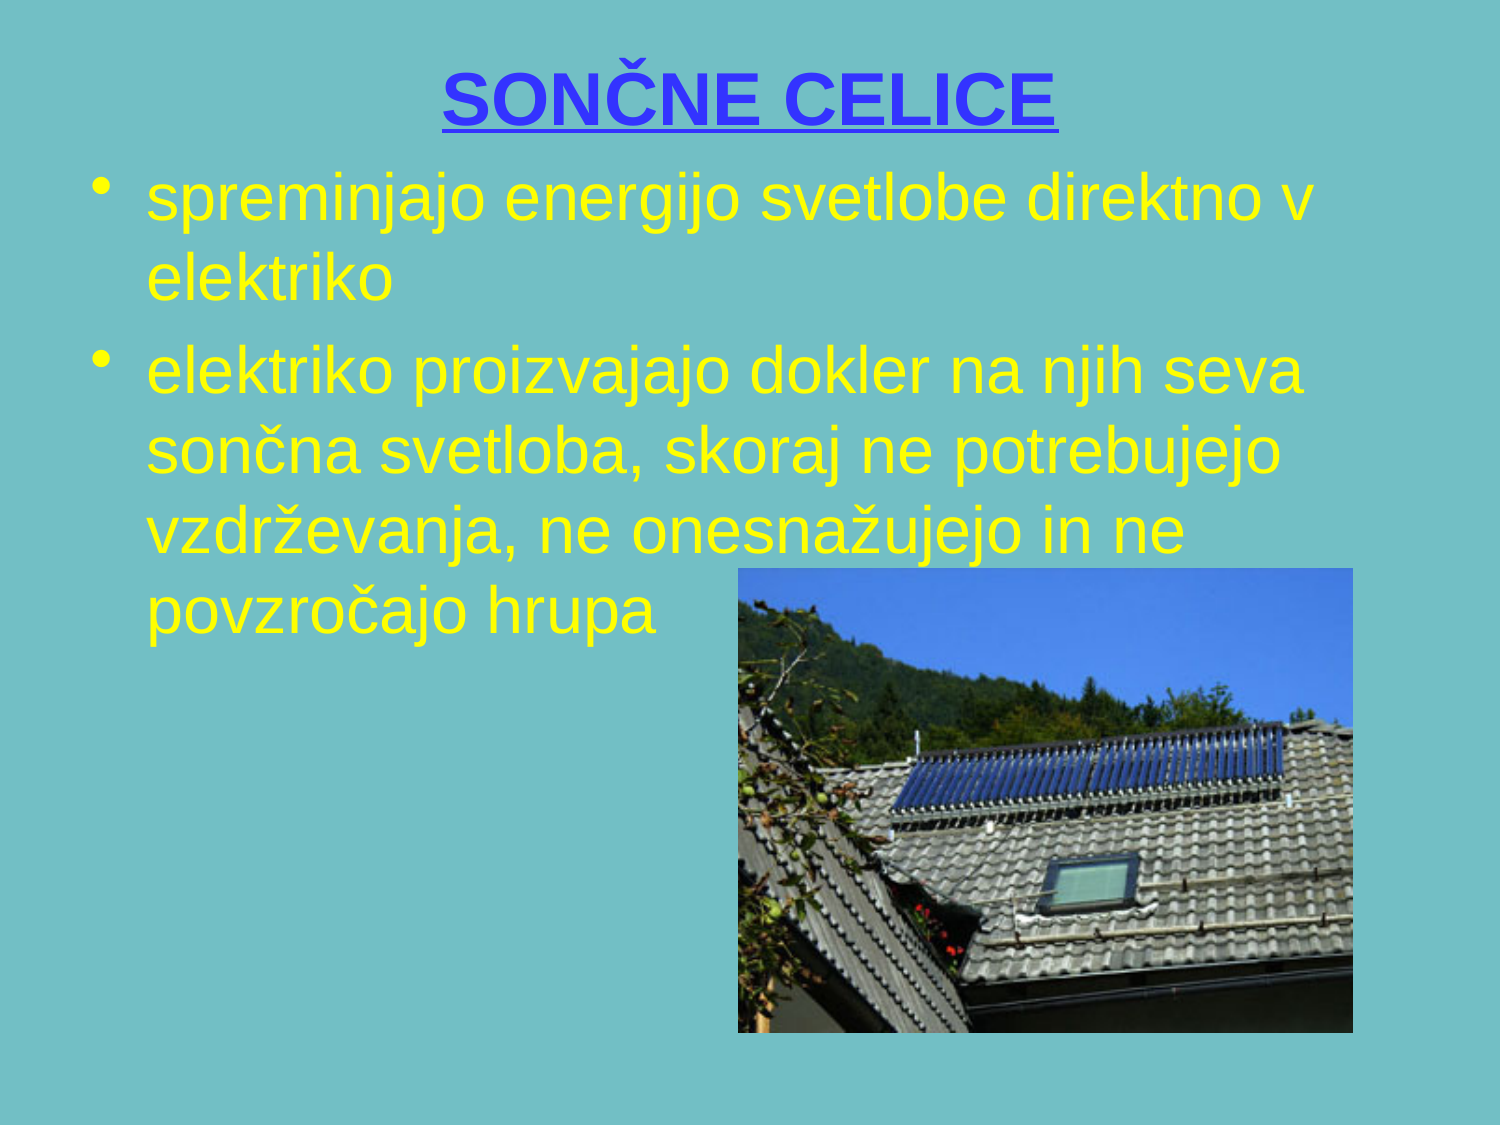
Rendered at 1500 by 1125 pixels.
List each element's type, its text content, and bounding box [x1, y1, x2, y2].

picture [738, 568, 1353, 1033]
list SONČNE CELICE spreminjajo energijo svetlobe direktno v elektriko elektriko proizvajajo dokler na njih seva sončna svetloba, skoraj ne potrebujejo vzdrževanja, ne onesnažujejo in ne povzročajo hrupa [75, 42, 1425, 1005]
